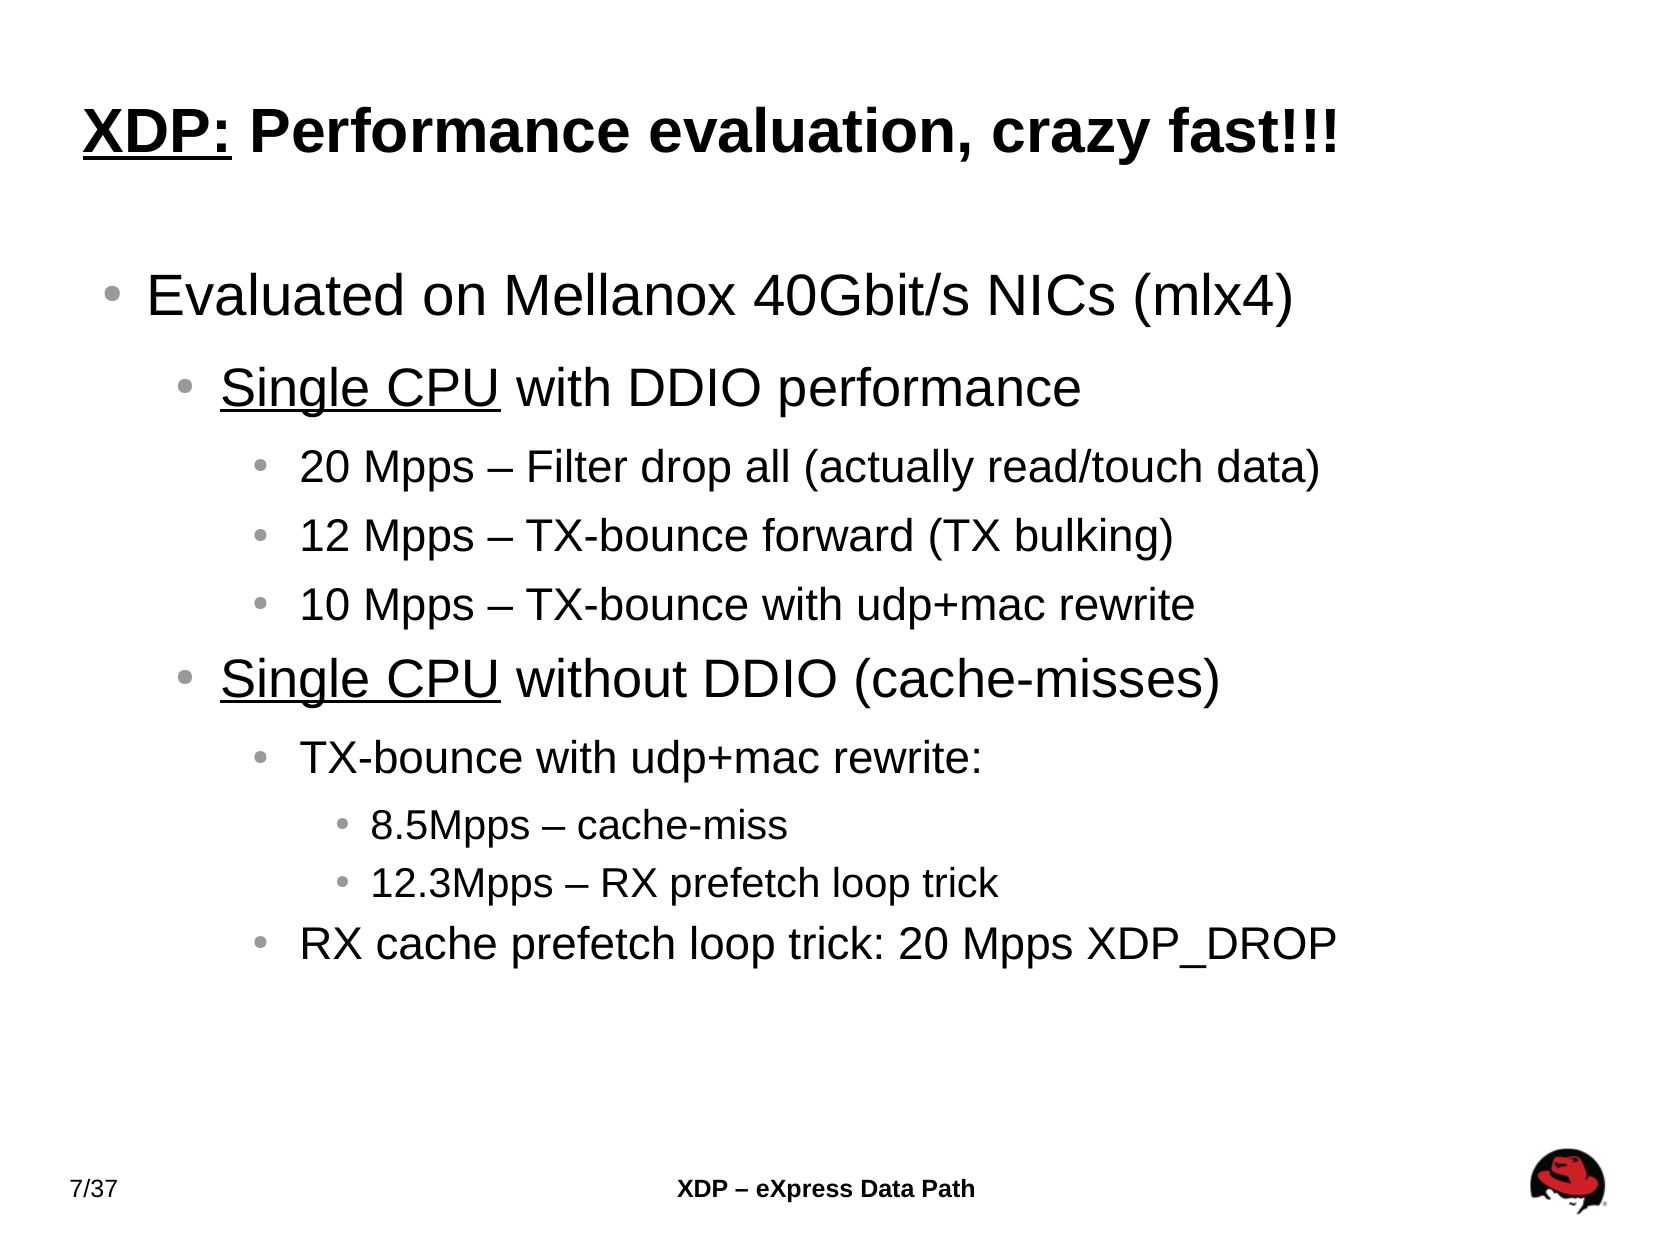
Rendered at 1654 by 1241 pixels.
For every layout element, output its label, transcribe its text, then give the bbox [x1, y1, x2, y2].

picture [1529, 1146, 1613, 1224]
list Evaluated on Mellanox 40Gbit/s NICs (mlx4) Single CPU with DDIO performance 20 Mpps – Filter drop all (actually read/touch data) 12 Mpps – TX-bounce forward (TX bulking) 10 Mpps – TX-bounce with udp+mac rewrite Single CPU without DDIO (cache-misses) TX-bounce with udp+mac rewrite: 8.5Mpps – cache-miss 12.3Mpps – RX prefetch loop trick RX cache prefetch loop trick: 20 Mpps XDP_DROP [86, 262, 1576, 1163]
title XDP: Performance evaluation, crazy fast!!! [82, 37, 1571, 226]
